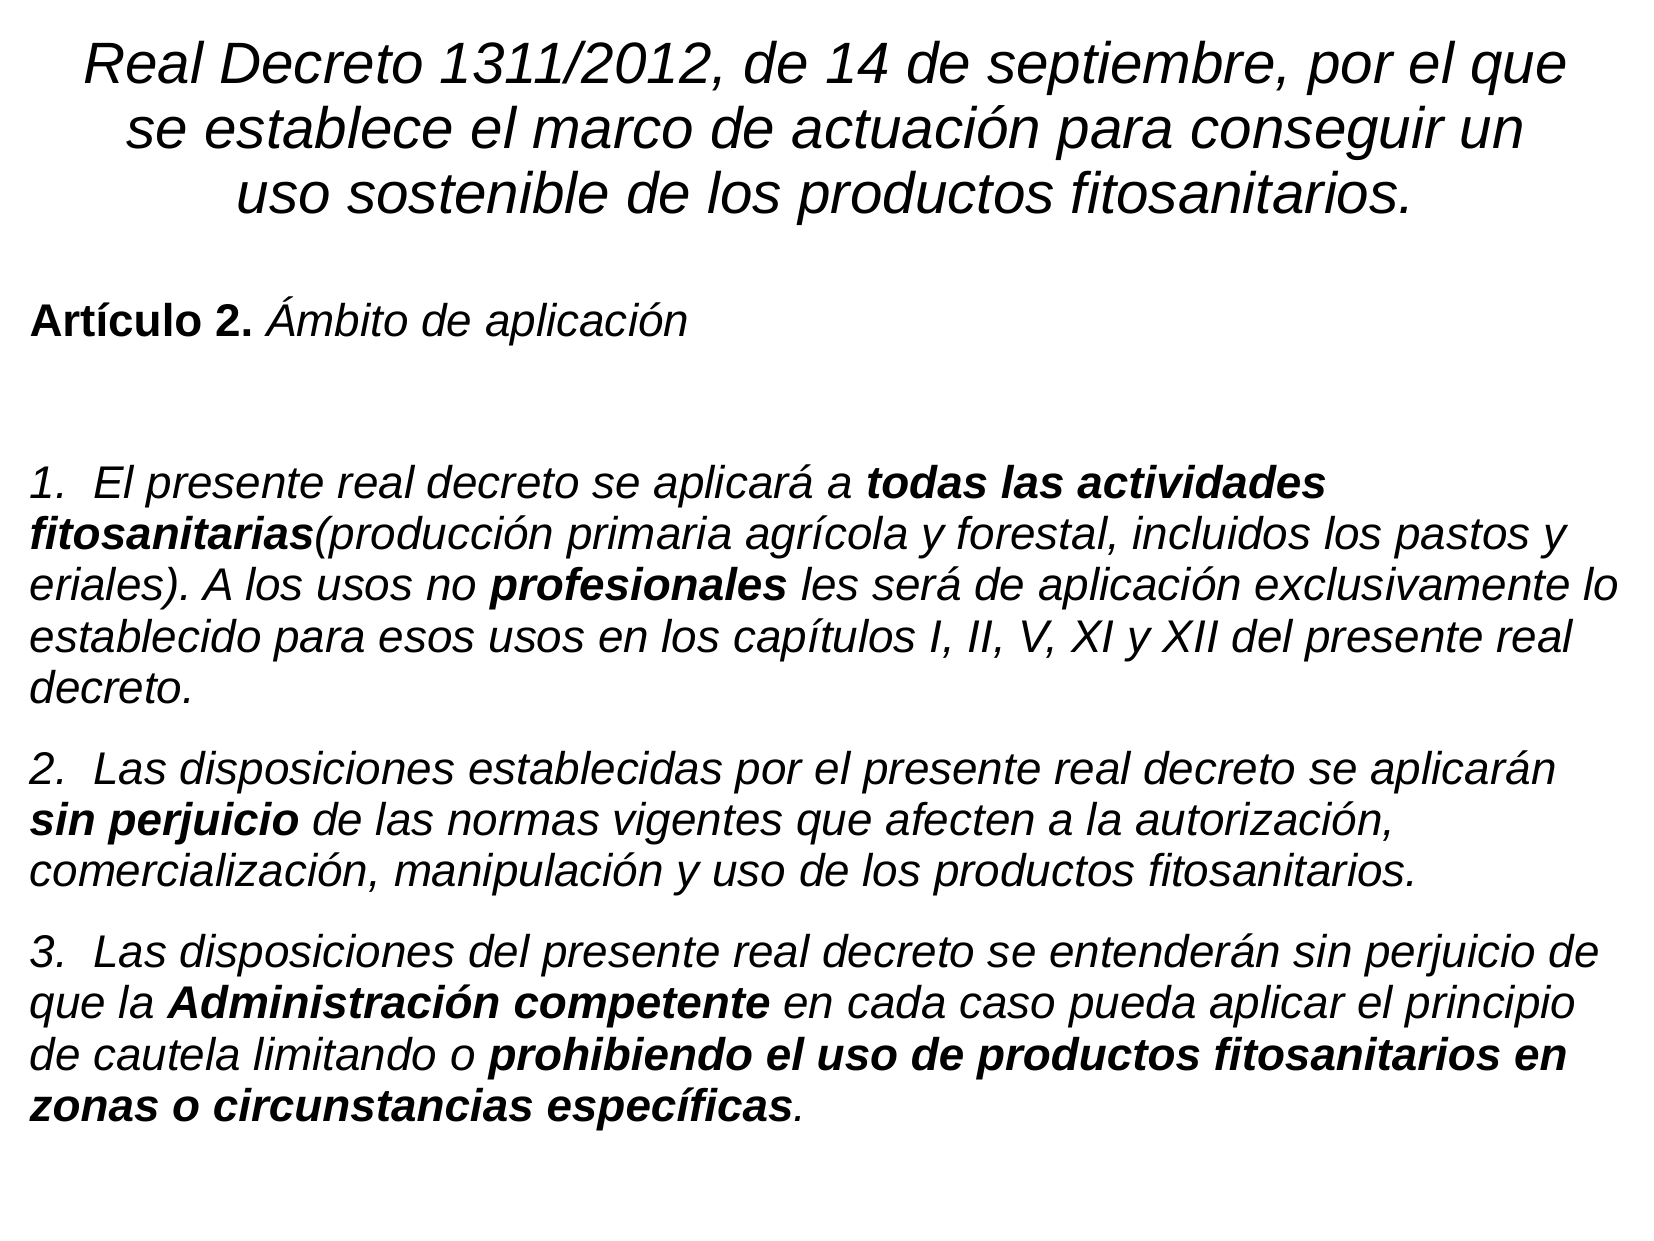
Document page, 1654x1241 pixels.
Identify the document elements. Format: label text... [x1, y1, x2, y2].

list Artículo 2. Ámbito de aplicación 1. El presente real decreto se aplicará a todas las actividades fitosanitarias(producción primaria agrícola y forestal, incluidos los pastos y eriales). A los usos no profesionales les será de aplicación exclusivamente lo establecido para esos usos en los capítulos I, II, V, XI y XII del presente real decreto. 2. Las disposiciones establecidas por el presente real decreto se aplicarán sin perjuicio de las normas vigentes que afecten a la autorización, comercialización, manipulación y uso de los productos fitosanitarios. 3. Las disposiciones del presente real decreto se entenderán sin perjuicio de que la Administración competente en cada caso pueda aplicar el principio de cautela limitando o prohibiendo el uso de productos fitosanitarios en zonas o circunstancias específicas. [29, 295, 1625, 1241]
title Real Decreto 1311/2012, de 14 de septiembre, por el que se establece el marco de actuación para conseguir un uso sostenible de los productos fitosanitarios. [82, 30, 1571, 226]
